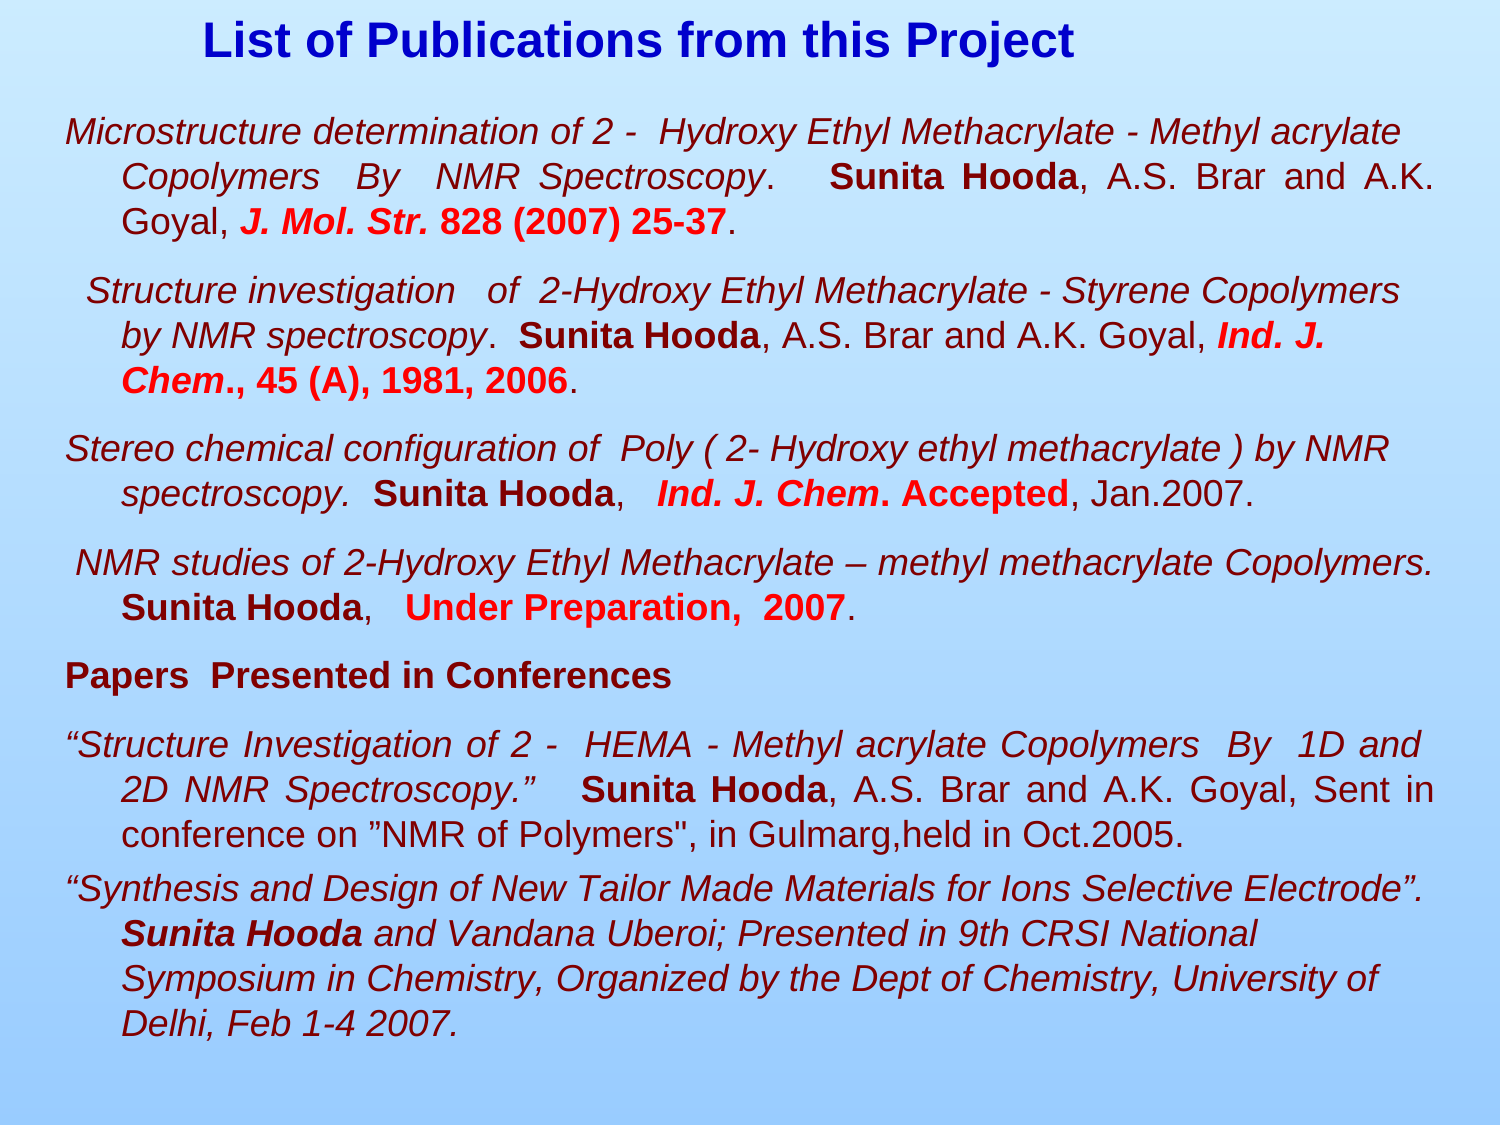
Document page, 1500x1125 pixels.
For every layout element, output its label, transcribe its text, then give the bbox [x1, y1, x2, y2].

text_box Microstructure determination of 2 - Hydroxy Ethyl Methacrylate - Methyl acrylate Copolymers By NMR Spectroscopy. Sunita Hooda, A.S. Brar and A.K. Goyal, J. Mol. Str. 828 (2007) 25-37. Structure investigation of 2-Hydroxy Ethyl Methacrylate - Styrene Copolymers by NMR spectroscopy. Sunita Hooda, A.S. Brar and A.K. Goyal, Ind. J. Chem., 45 (A), 1981, 2006. Stereo chemical configuration of Poly ( 2- Hydroxy ethyl methacrylate ) by NMR spectroscopy. Sunita Hooda, Ind. J. Chem. Accepted, Jan.2007. NMR studies of 2-Hydroxy Ethyl Methacrylate – methyl methacrylate Copolymers. Sunita Hooda, Under Preparation, 2007. Papers Presented in Conferences “Structure Investigation of 2 - HEMA - Methyl acrylate Copolymers By 1D and 2D NMR Spectroscopy.” Sunita Hooda, A.S. Brar and A.K. Goyal, Sent in conference on ”NMR of Polymers", in Gulmarg,held in Oct.2005. “Synthesis and Design of New Tailor Made Materials for Ions Selective Electrode”. Sunita Hooda and Vandana Uberoi; Presented in 9th CRSI National Symposium in Chemistry, Organized by the Dept of Chemistry, University of Delhi, Feb 1-4 2007. [50, 99, 1451, 1125]
text_box List of Publications from this Project [187, 0, 1388, 76]
